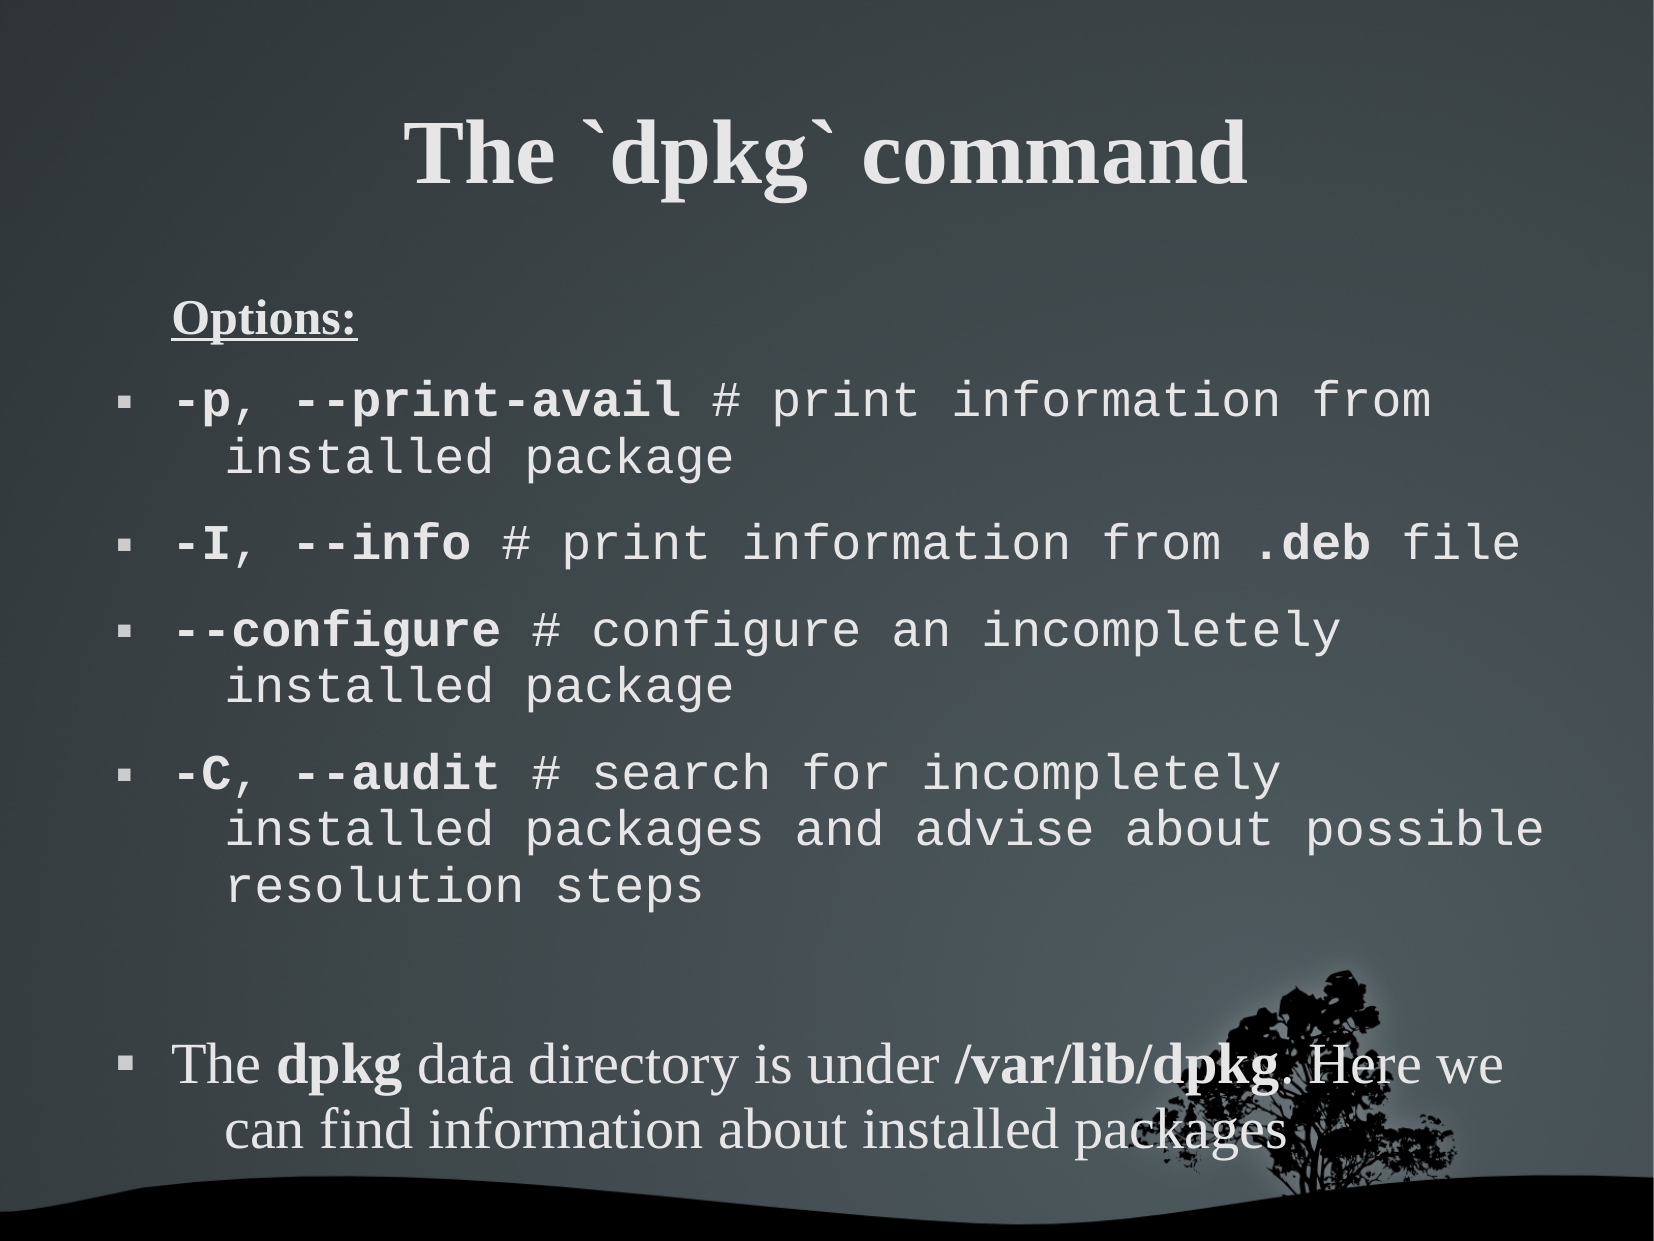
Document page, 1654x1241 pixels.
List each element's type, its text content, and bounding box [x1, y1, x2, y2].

title The `dpkg` command [82, 49, 1571, 257]
list Options: -p, --print-avail # print information from installed package -I, --info # print information from .deb file --configure # configure an incompletely installed package -C, --audit # search for incompletely installed packages and advise about possible resolution steps The dpkg data directory is under /var/lib/dpkg. Here we can find information about installed packages [82, 290, 1571, 1167]
picture [0, 0, 1654, 1241]
